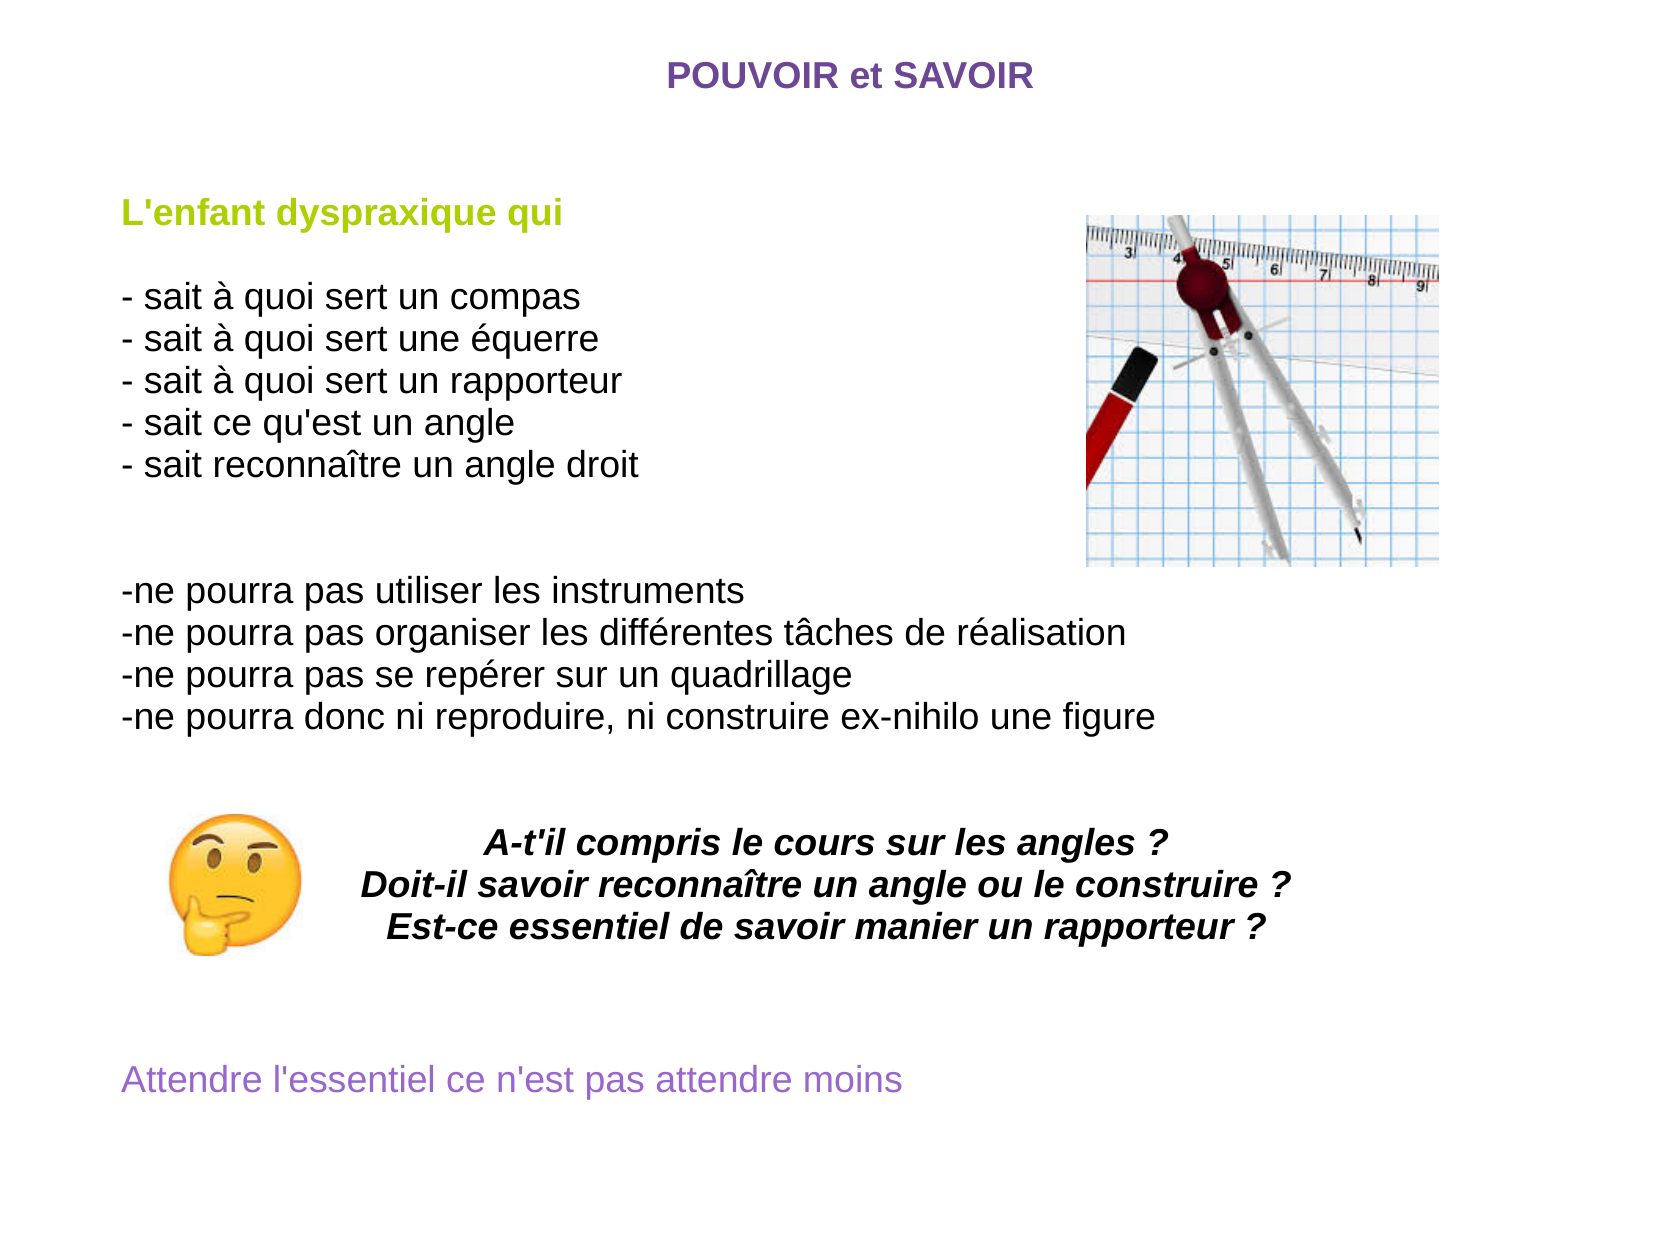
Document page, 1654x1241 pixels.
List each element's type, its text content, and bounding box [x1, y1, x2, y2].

text_box POUVOIR et SAVOIR [94, 47, 1607, 106]
text_box Attendre l'essentiel ce n'est pas attendre moins [106, 1051, 1465, 1109]
picture [165, 814, 306, 956]
text_box L'enfant dyspraxique qui - sait à quoi sert un compas - sait à quoi sert une équerre - sait à quoi sert un rapporteur - sait ce qu'est un angle - sait reconnaître un angle droit -ne pourra pas utiliser les instruments -ne pourra pas organiser les différentes tâches de réalisation -ne pourra pas se repérer sur un quadrillage -ne pourra donc ni reproduire, ni construire ex-nihilo une figure A-t'il compris le cours sur les angles ? Doit-il savoir reconnaître un angle ou le construire ? Est-ce essentiel de savoir manier un rapporteur ? [106, 184, 1548, 1002]
